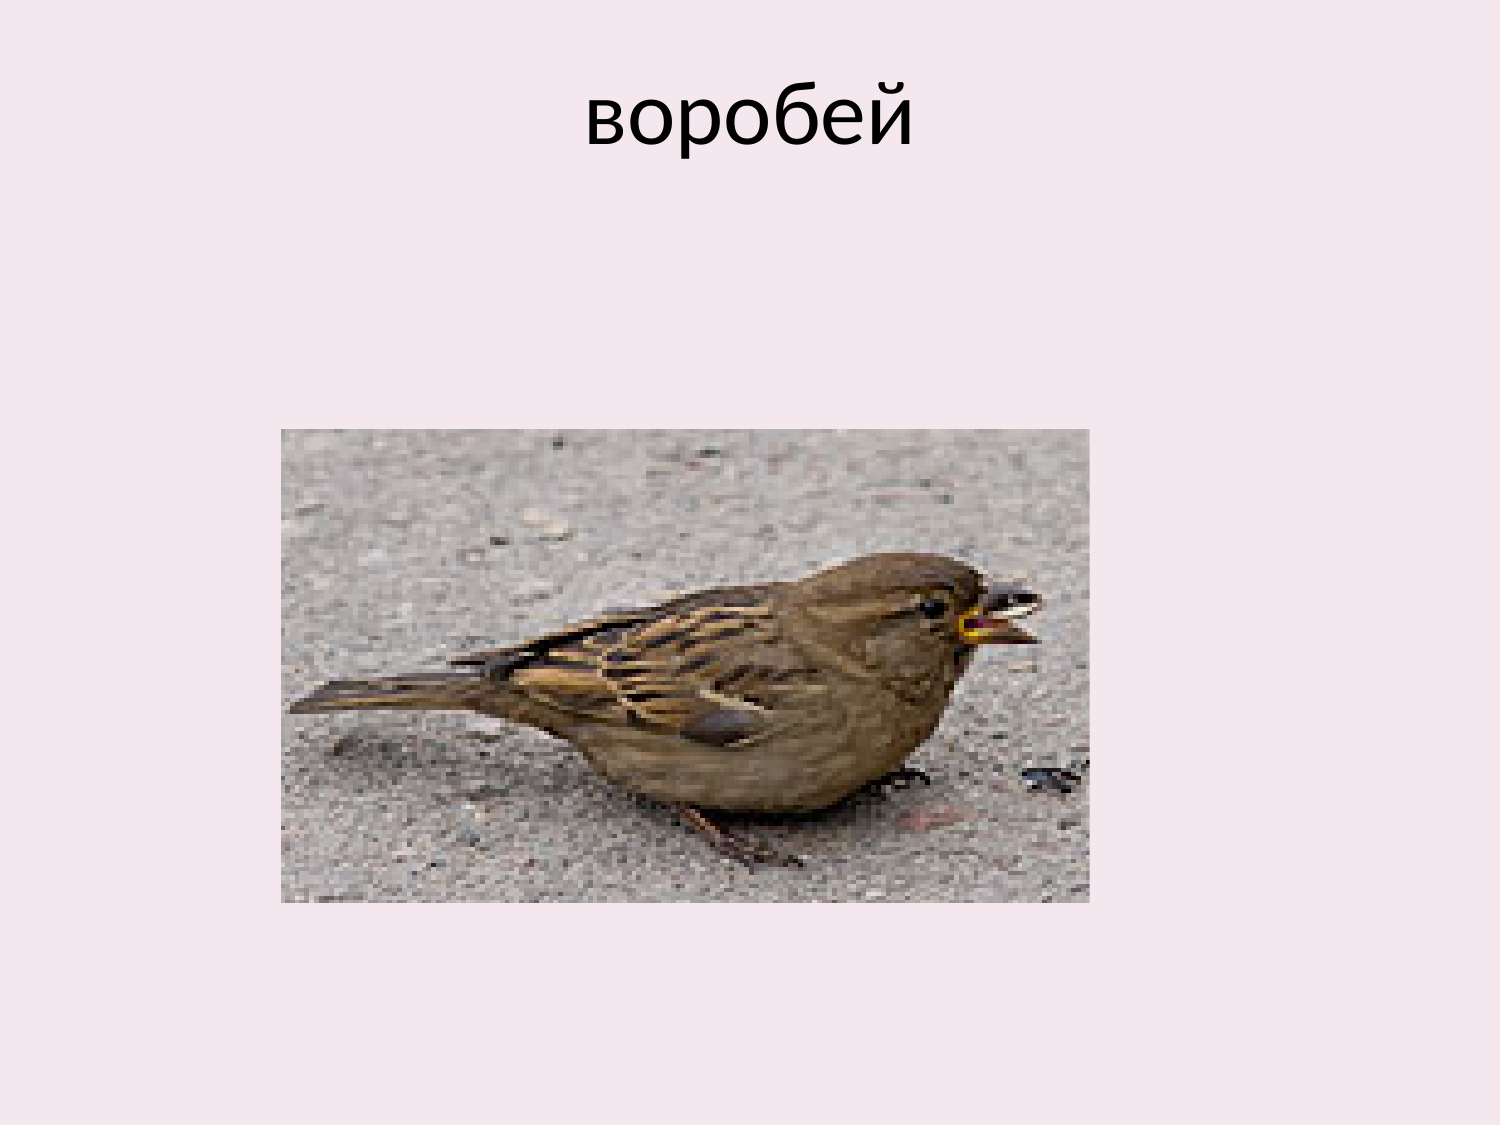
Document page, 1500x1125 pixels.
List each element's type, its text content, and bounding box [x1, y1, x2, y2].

picture [281, 429, 1090, 903]
title воробей [75, 45, 1425, 233]
